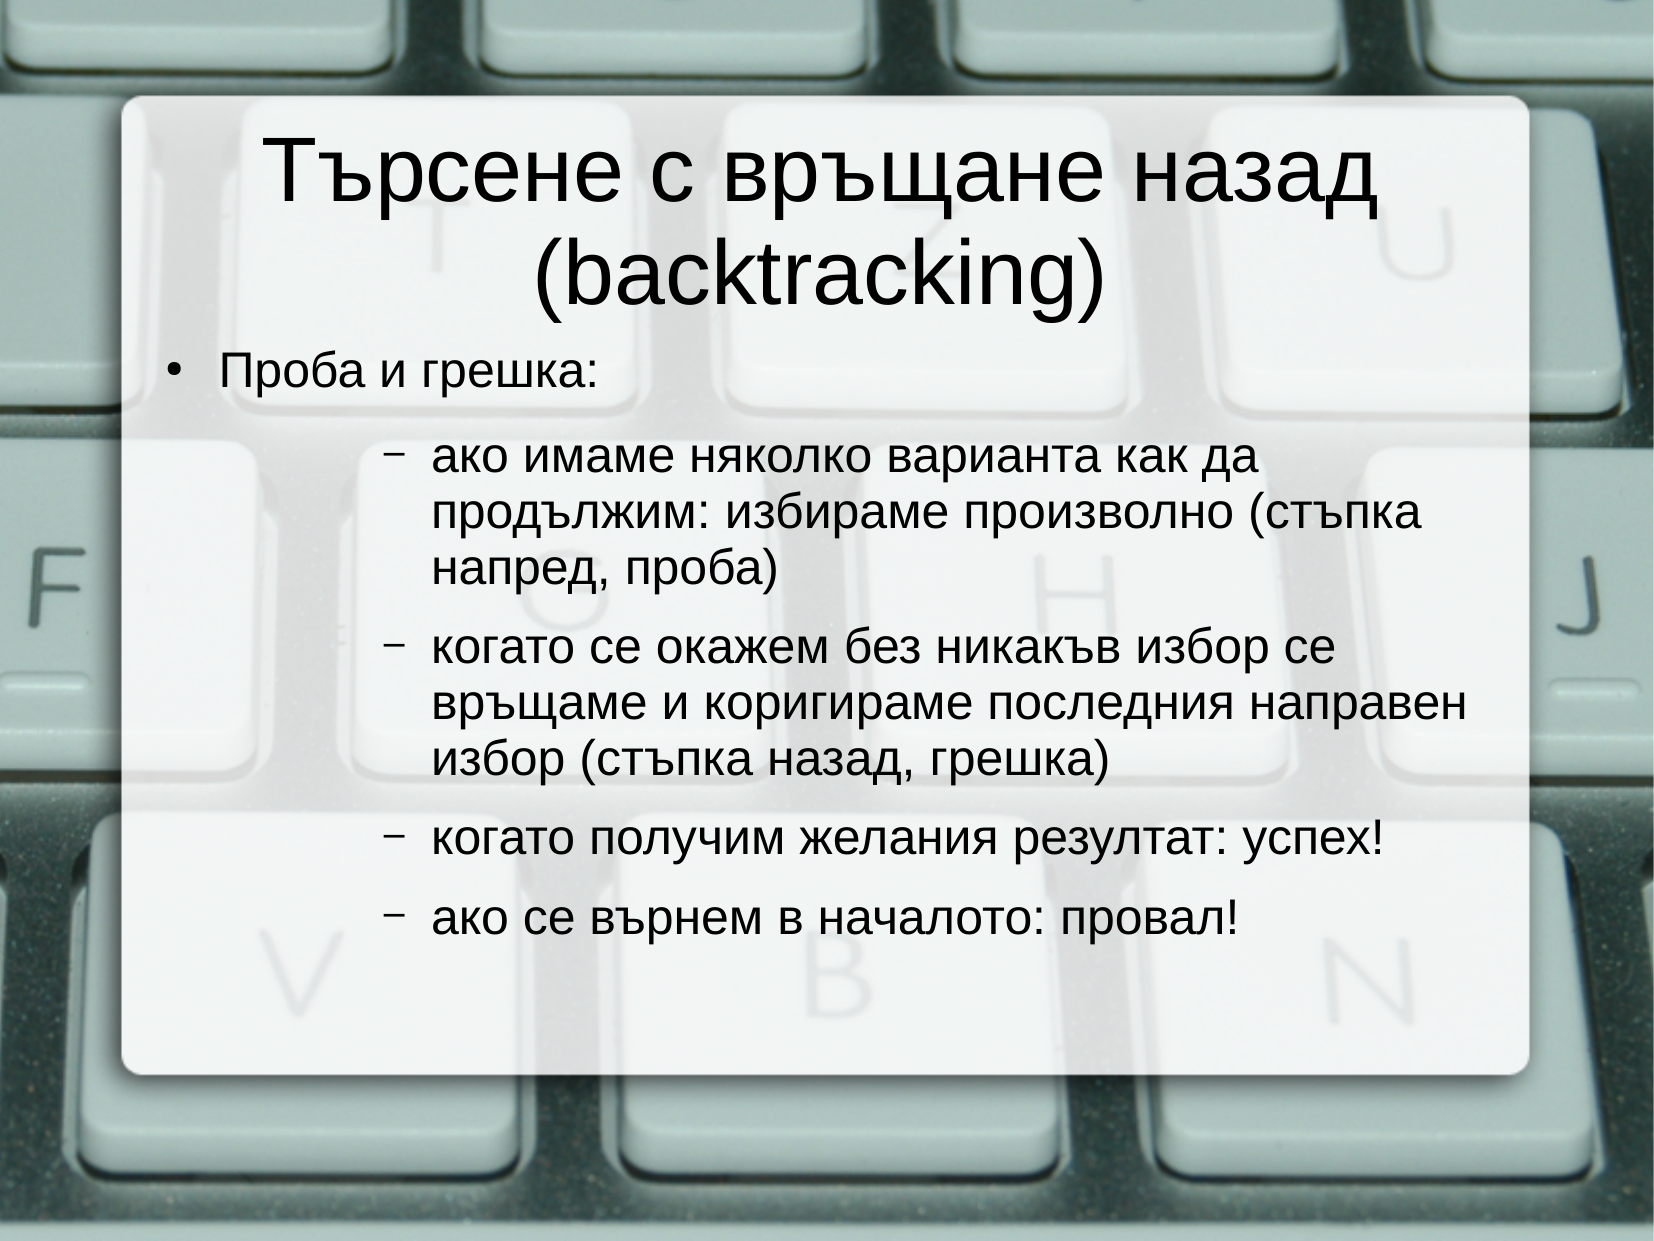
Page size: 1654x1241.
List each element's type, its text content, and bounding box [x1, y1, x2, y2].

list Проба и грешка: ако имаме няколко варианта как да продължим: избираме произволно (стъпка напред, проба) когато се окажем без никакъв избор се връщаме и коригираме последния направен избор (стъпка назад, грешка) когато получим желания резултат: успех! ако се върнем в началото: провал! [147, 342, 1506, 1062]
title Търсене с връщане назад (backtracking) [135, 117, 1506, 325]
picture [0, 0, 1654, 1241]
